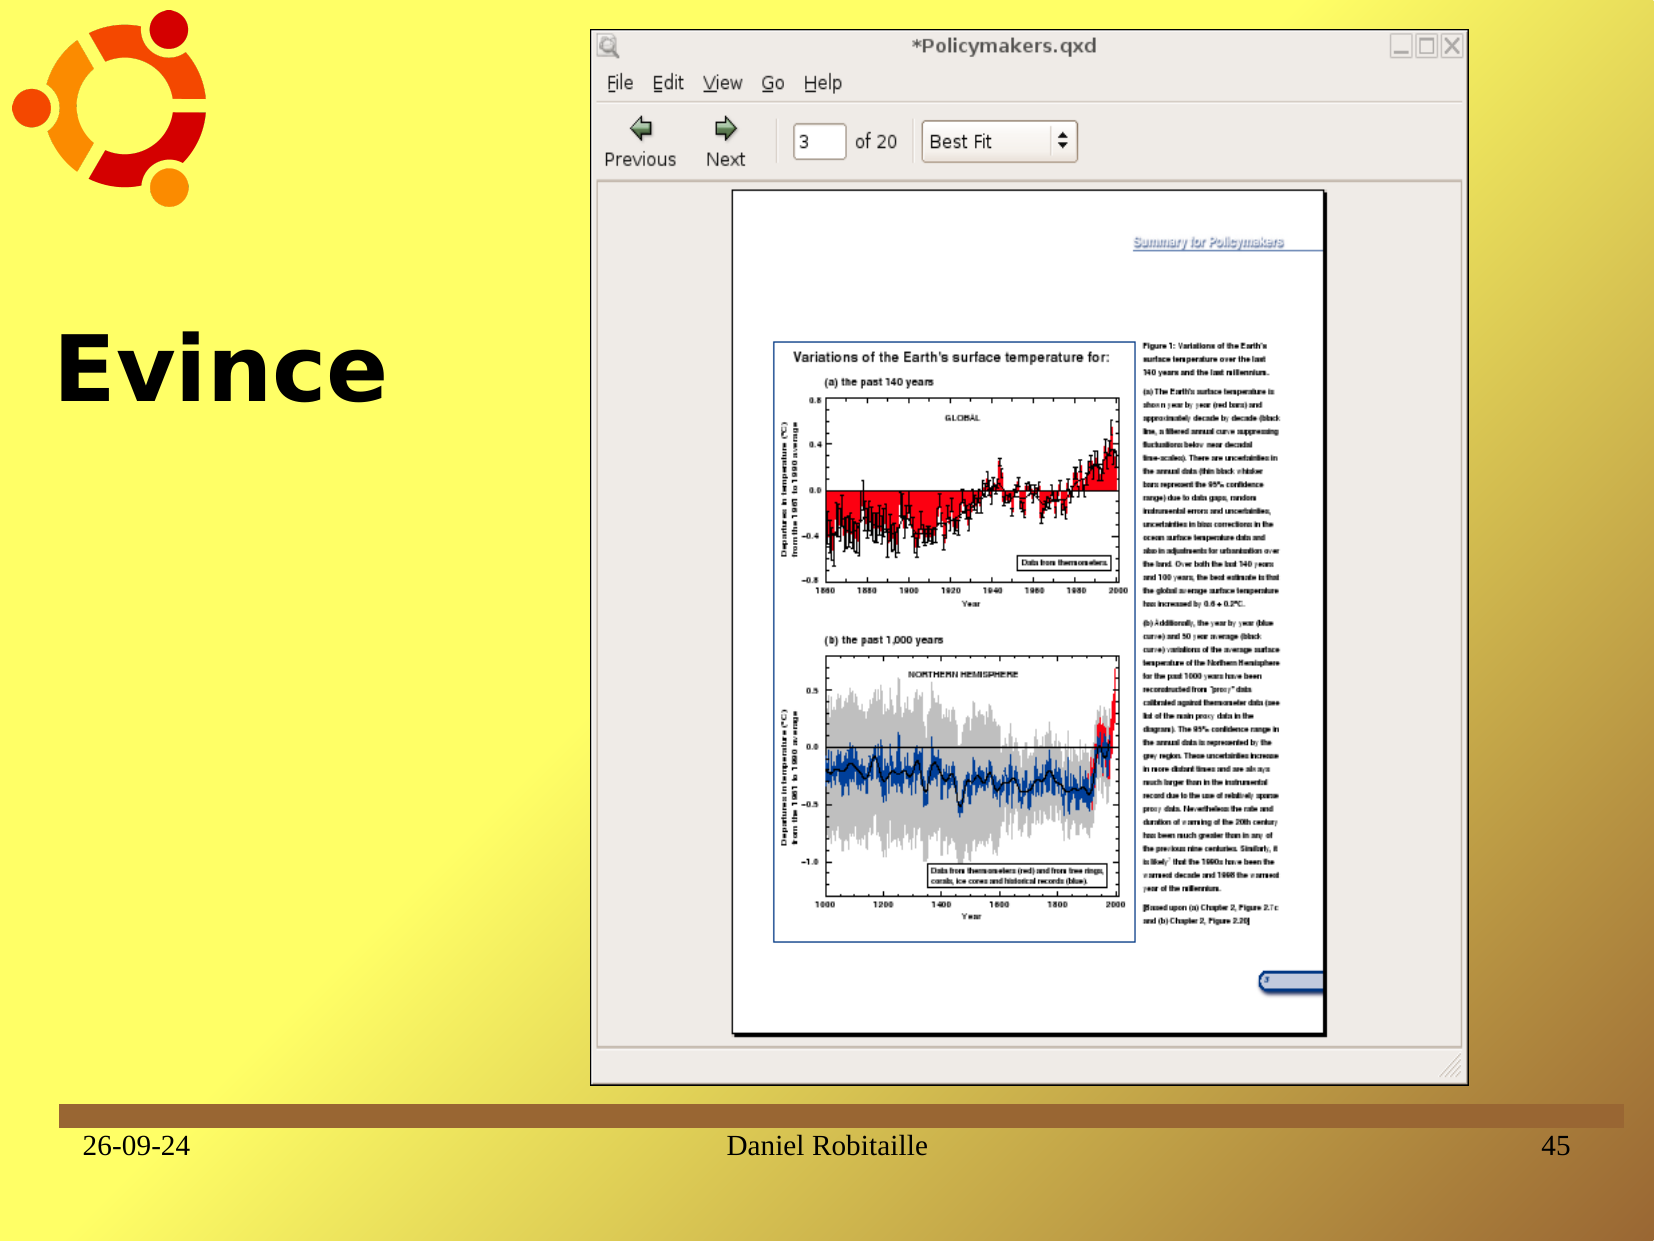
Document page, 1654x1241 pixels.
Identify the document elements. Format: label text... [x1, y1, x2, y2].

title Evince [29, 265, 414, 473]
picture [12, 10, 207, 207]
picture [590, 29, 1469, 1086]
